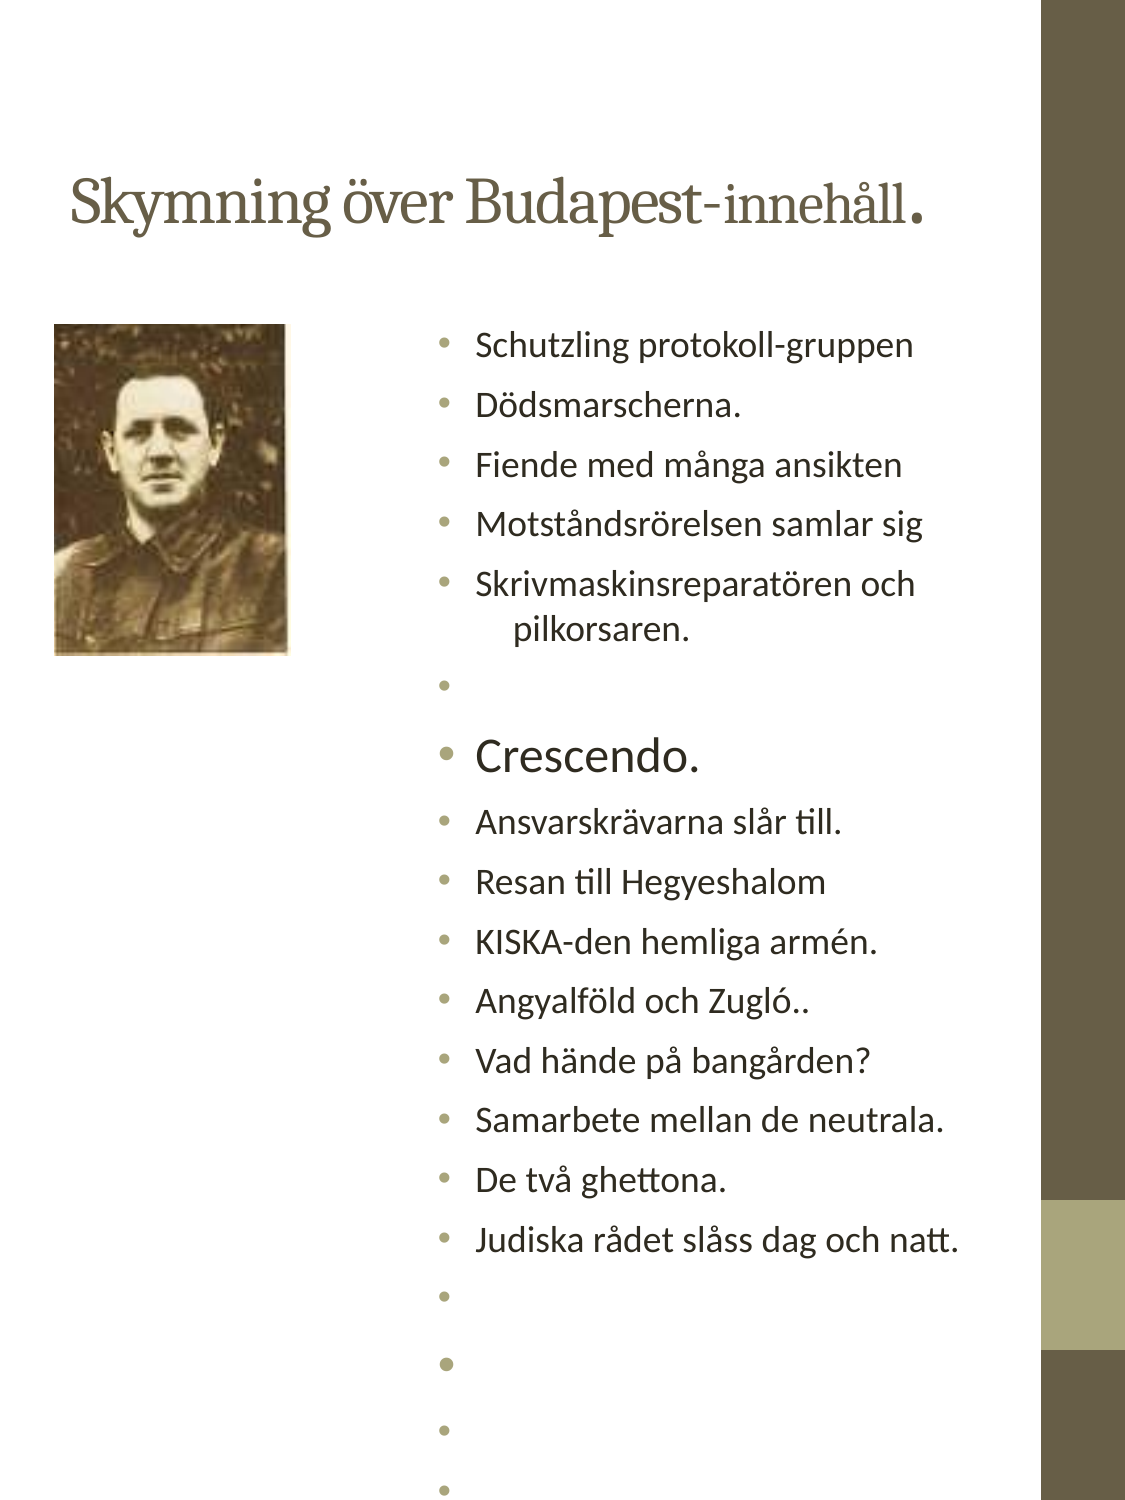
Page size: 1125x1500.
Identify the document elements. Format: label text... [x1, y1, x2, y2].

picture [54, 324, 291, 656]
list Schutzling protokoll-gruppen Dödsmarscherna. Fiende med många ansikten Motståndsrörelsen samlar sig Skrivmaskinsreparatören och pilkorsaren. Crescendo. Ansvarskrävarna slår till. Resan till Hegyeshalom KISKA-den hemliga armén. Angyalföld och Zugló.. Vad hände på bangården? Samarbete mellan de neutrala. De två ghettona. Judiska rådet slåss dag och natt. [385, 312, 976, 1412]
title Skymning över Budapest-innehåll. [56, 60, 994, 311]
